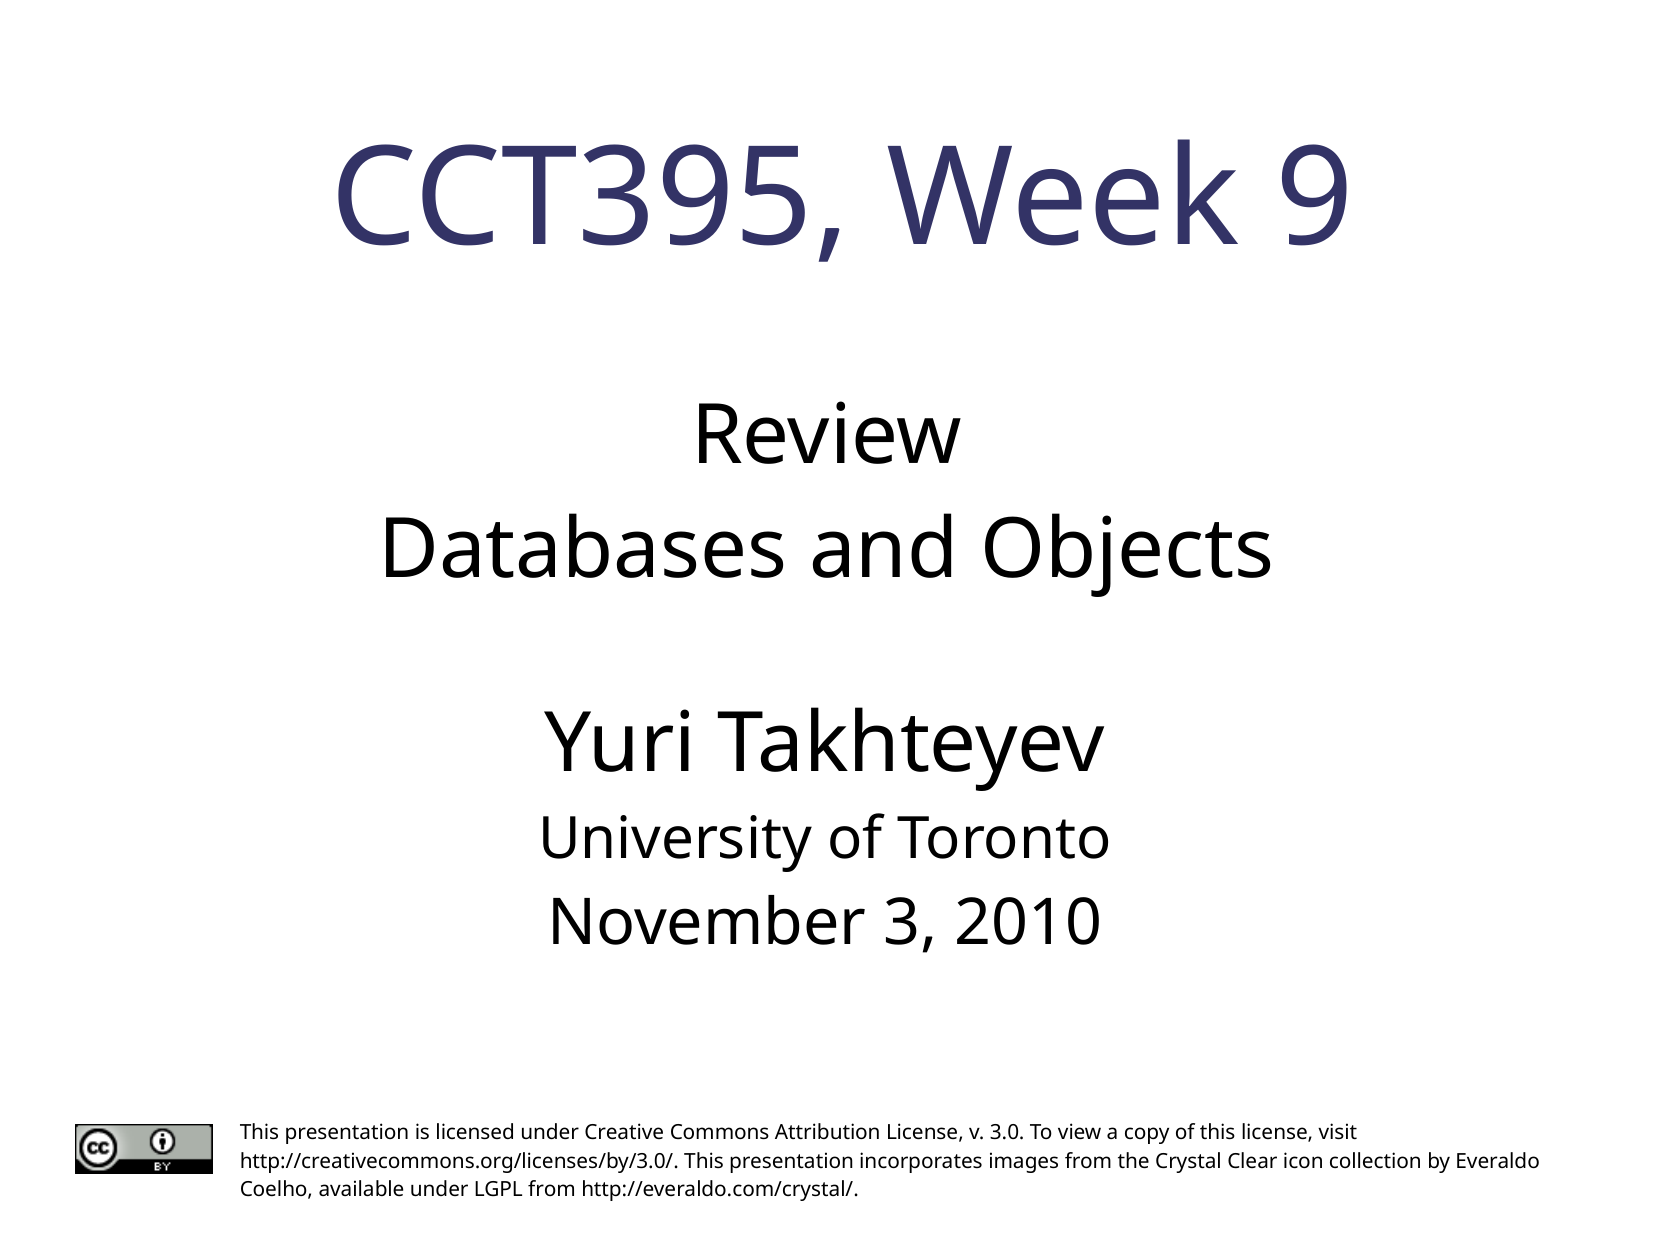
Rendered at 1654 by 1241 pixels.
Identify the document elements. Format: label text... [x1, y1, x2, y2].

title CCT395, Week 9 [34, 107, 1651, 275]
text_box Yuri Takhteyev University of Toronto November 3, 2010 [150, 675, 1501, 941]
picture [75, 1124, 213, 1174]
text_box This presentation is licensed under Creative Commons Attribution License, v. 3.0. To view a copy of this license, visit http://creativecommons.org/licenses/by/3.0/. This presentation incorporates images from the Crystal Clear icon collection by Everaldo Coelho, available under LGPL from http://everaldo.com/crystal/. [225, 1110, 1576, 1201]
subtitle Review Databases and Objects [82, 375, 1571, 578]
